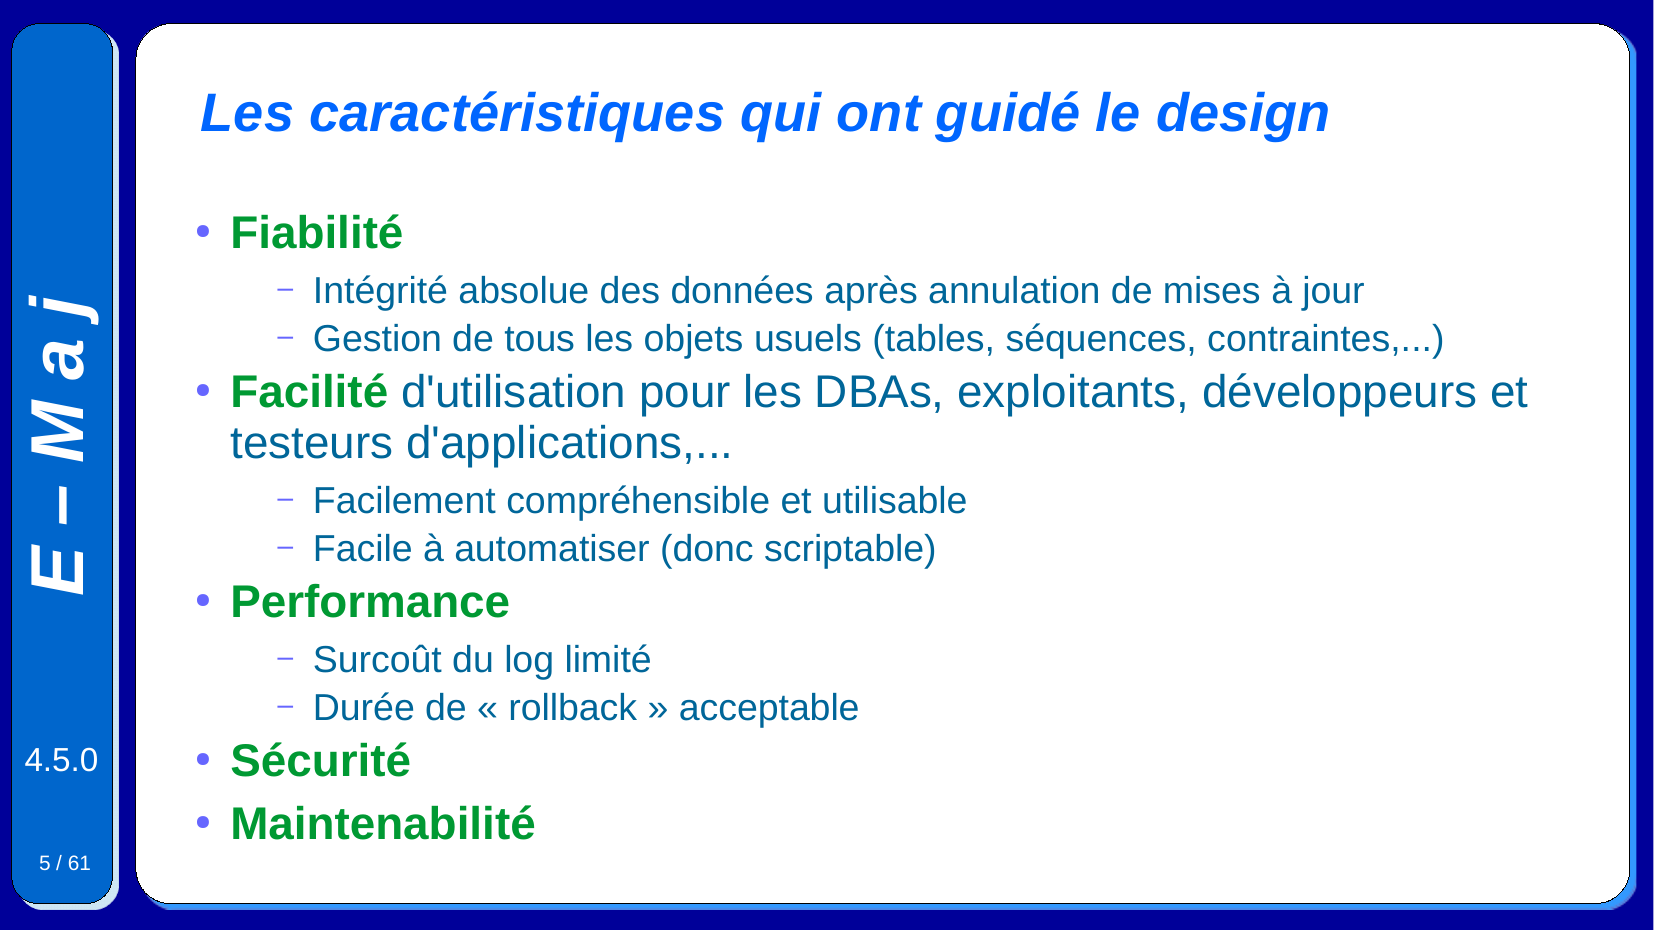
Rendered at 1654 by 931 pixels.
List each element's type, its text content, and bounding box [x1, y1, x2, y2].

list Fiabilité Intégrité absolue des données après annulation de mises à jour Gestion de tous les objets usuels (tables, séquences, contraintes,...) Facilité d'utilisation pour les DBAs, exploitants, développeurs et testeurs d'applications,... Facilement compréhensible et utilisable Facile à automatiser (donc scriptable) Performance Surcoût du log limité Durée de « rollback » acceptable Sécurité Maintenabilité [177, 206, 1587, 849]
title Les caractéristiques qui ont guidé le design [200, 34, 1575, 191]
